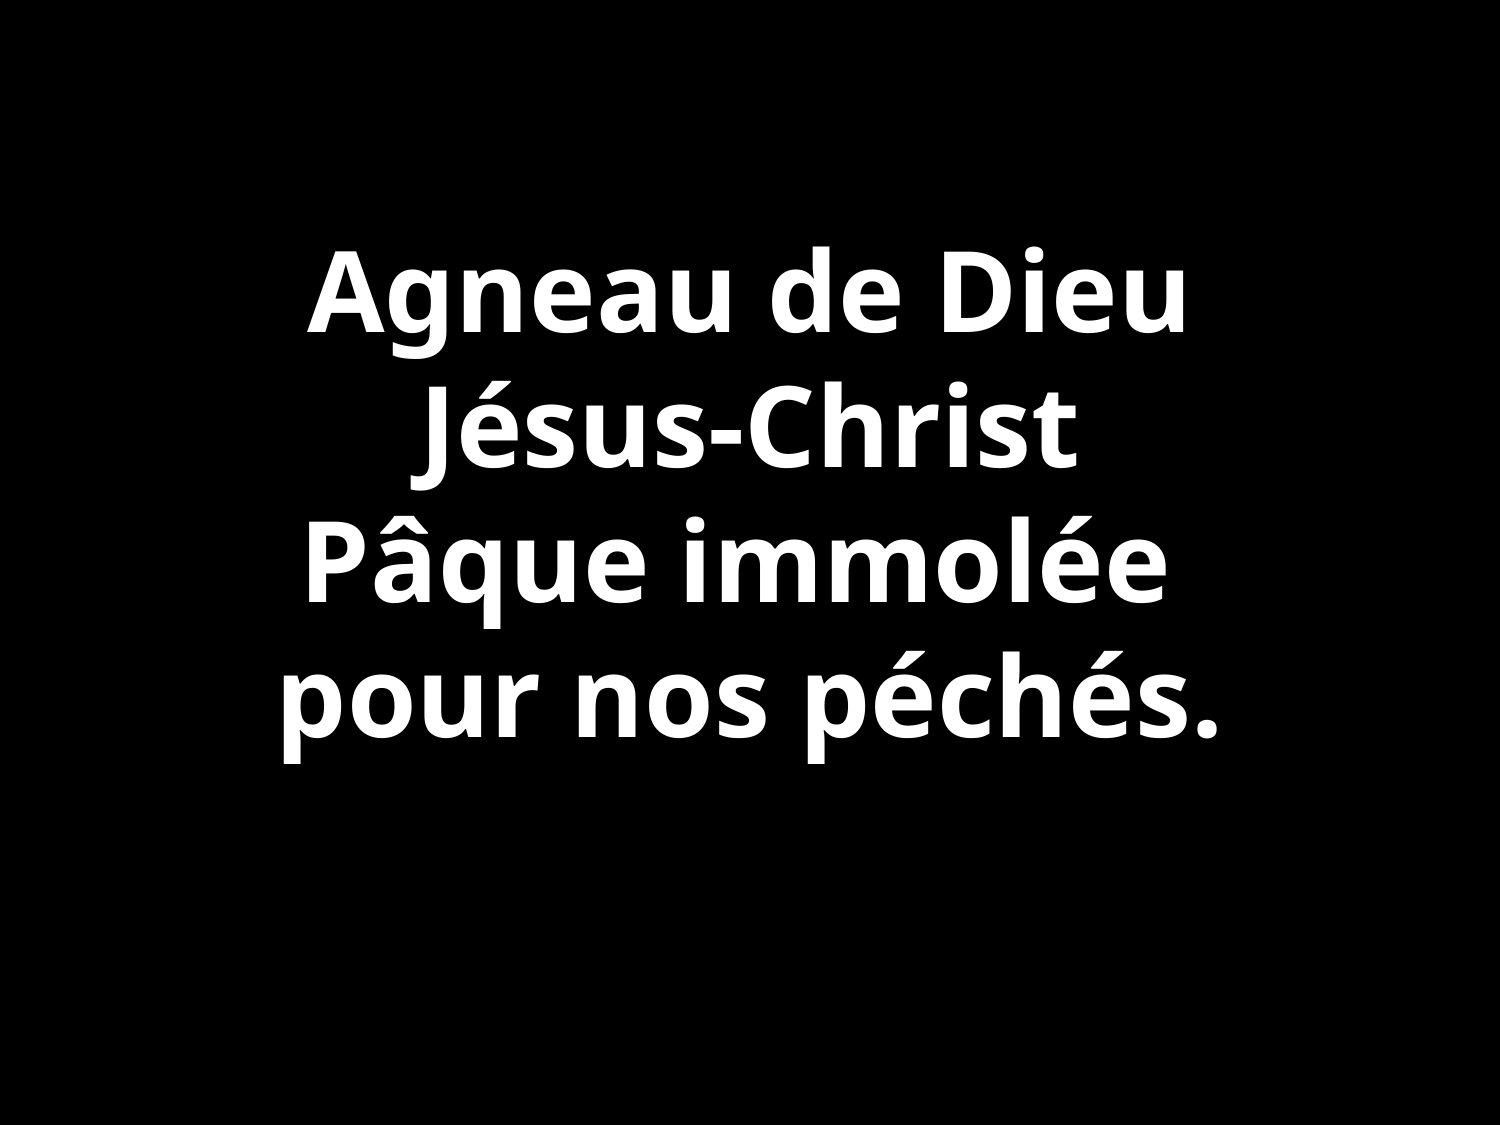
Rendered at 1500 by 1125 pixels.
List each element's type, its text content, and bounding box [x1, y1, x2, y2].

title Agneau de Dieu Jésus-Christ Pâque immolée pour nos péchés. [23, 47, 1477, 1099]
